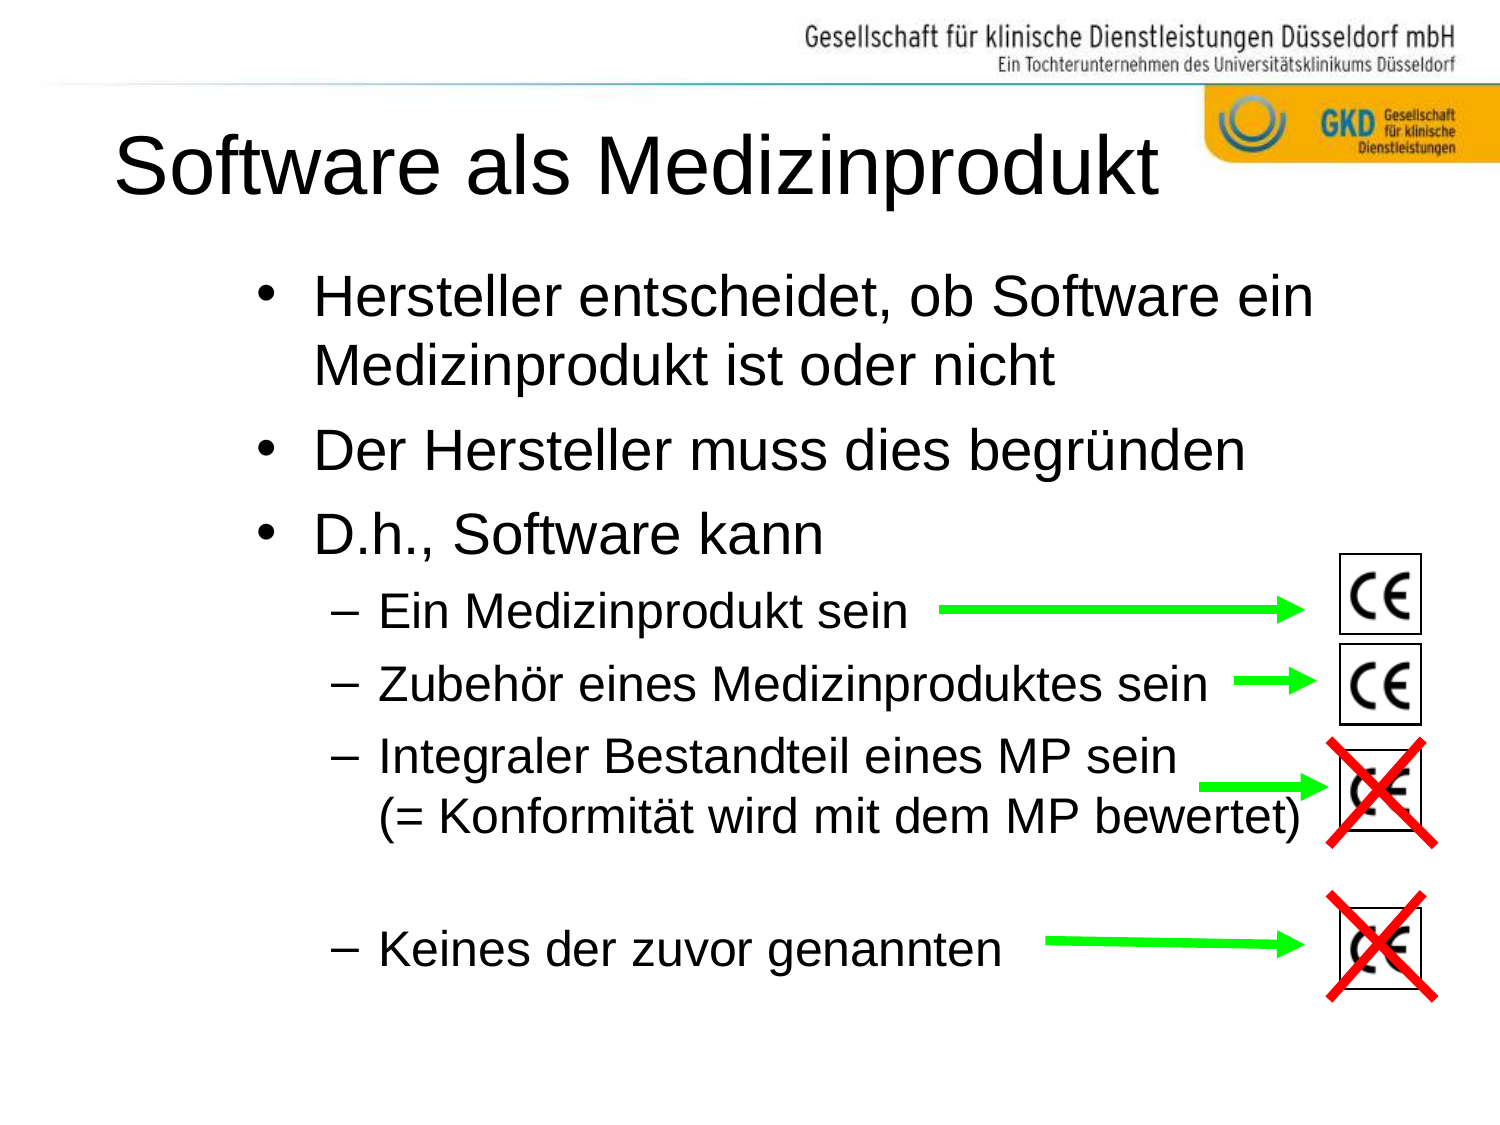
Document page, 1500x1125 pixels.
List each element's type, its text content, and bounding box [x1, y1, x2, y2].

picture [0, 7, 1500, 253]
picture [1353, 909, 1402, 935]
list Hersteller entscheidet, ob Software ein Medizinprodukt ist oder nicht Der Hersteller muss dies begründen D.h., Software kann Ein Medizinprodukt sein Zubehör eines Medizinproduktes sein Integraler Bestandteil eines MP sein (= Konformität wird mit dem MP bewertet) Keines der zuvor genannten [242, 249, 1343, 1106]
picture [1347, 951, 1416, 988]
picture [1340, 645, 1420, 724]
picture [1386, 752, 1420, 823]
picture [1351, 798, 1411, 830]
picture [1348, 751, 1405, 782]
picture [1340, 912, 1371, 978]
picture [1340, 759, 1371, 825]
title Software als Medizinprodukt [75, 90, 1199, 233]
picture [1340, 555, 1420, 634]
picture [1387, 909, 1420, 976]
